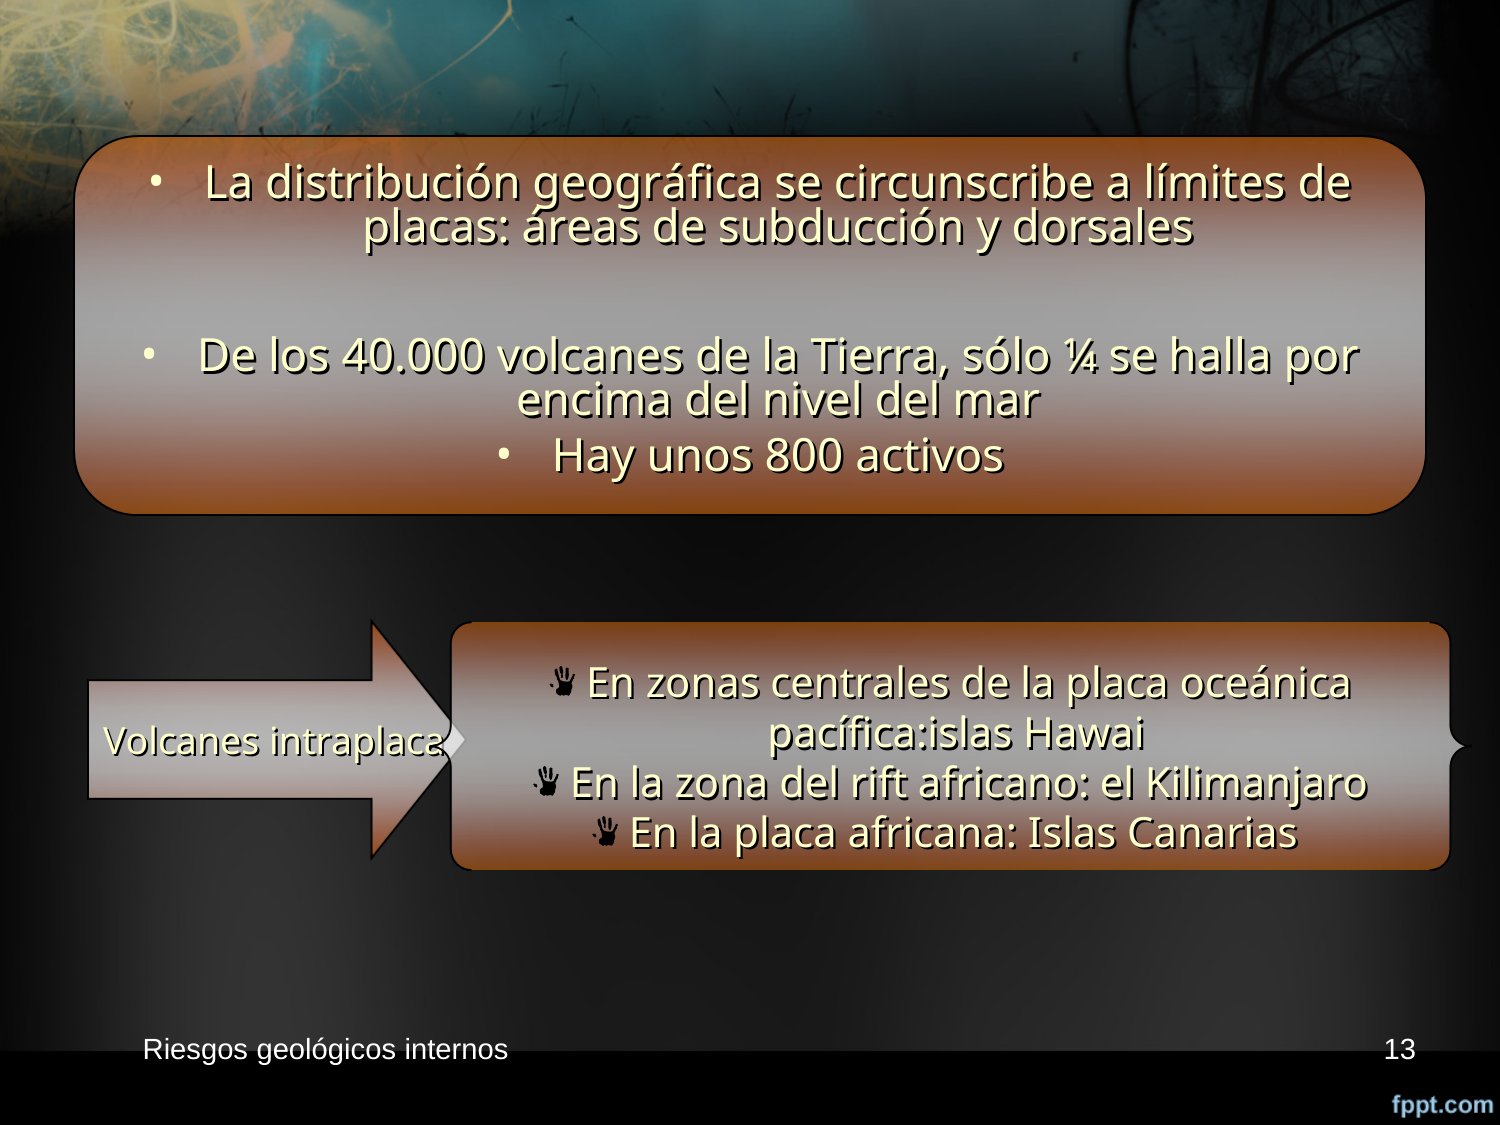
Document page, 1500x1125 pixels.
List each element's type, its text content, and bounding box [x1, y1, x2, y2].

text_box <número> [1080, 1023, 1431, 1102]
text_box La distribución geográfica se circunscribe a límites de placas: áreas de subducción y dorsales De los 40.000 volcanes de la Tierra, sólo ¼ se halla por encima del nivel del mar Hay unos 800 activos [93, 155, 1407, 497]
text_box Volcanes intraplaca [88, 680, 420, 800]
text_box En zonas centrales de la placa oceánica pacífica:islas Hawai En la zona del rift africano: el Kilimanjaro En la placa africana: Islas Canarias [457, 648, 1444, 864]
picture [0, 0, 1500, 1125]
text_box Riesgos geológicos internos [88, 1023, 564, 1102]
